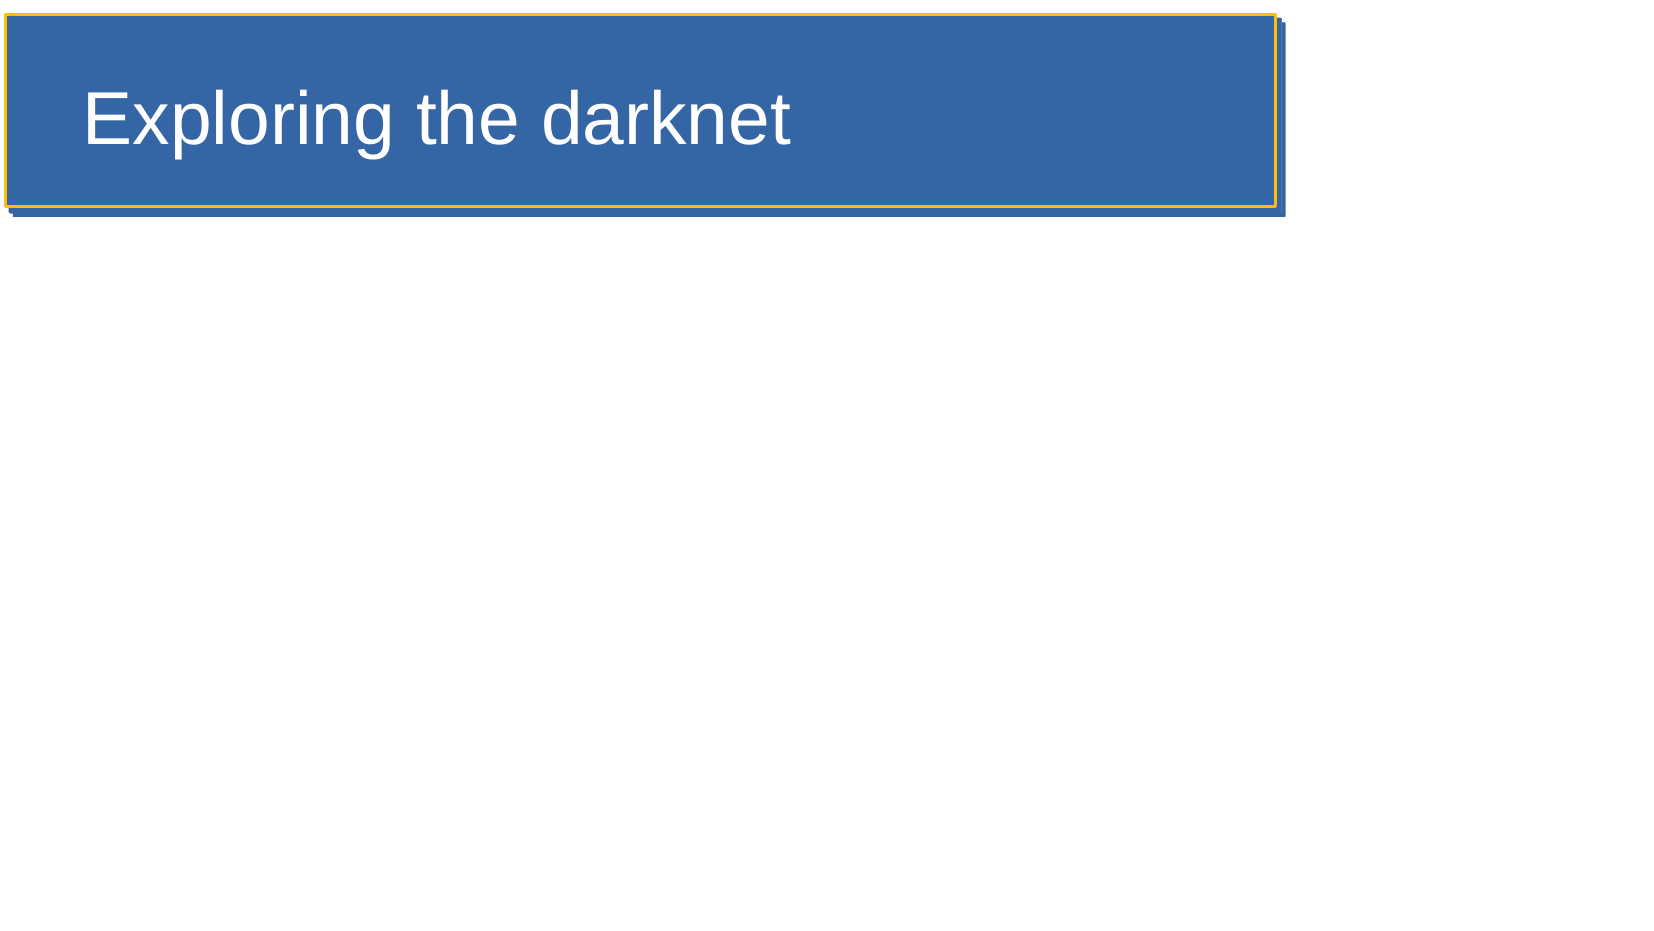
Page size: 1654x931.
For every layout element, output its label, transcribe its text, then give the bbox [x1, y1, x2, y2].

title Exploring the darknet [82, 44, 1235, 192]
